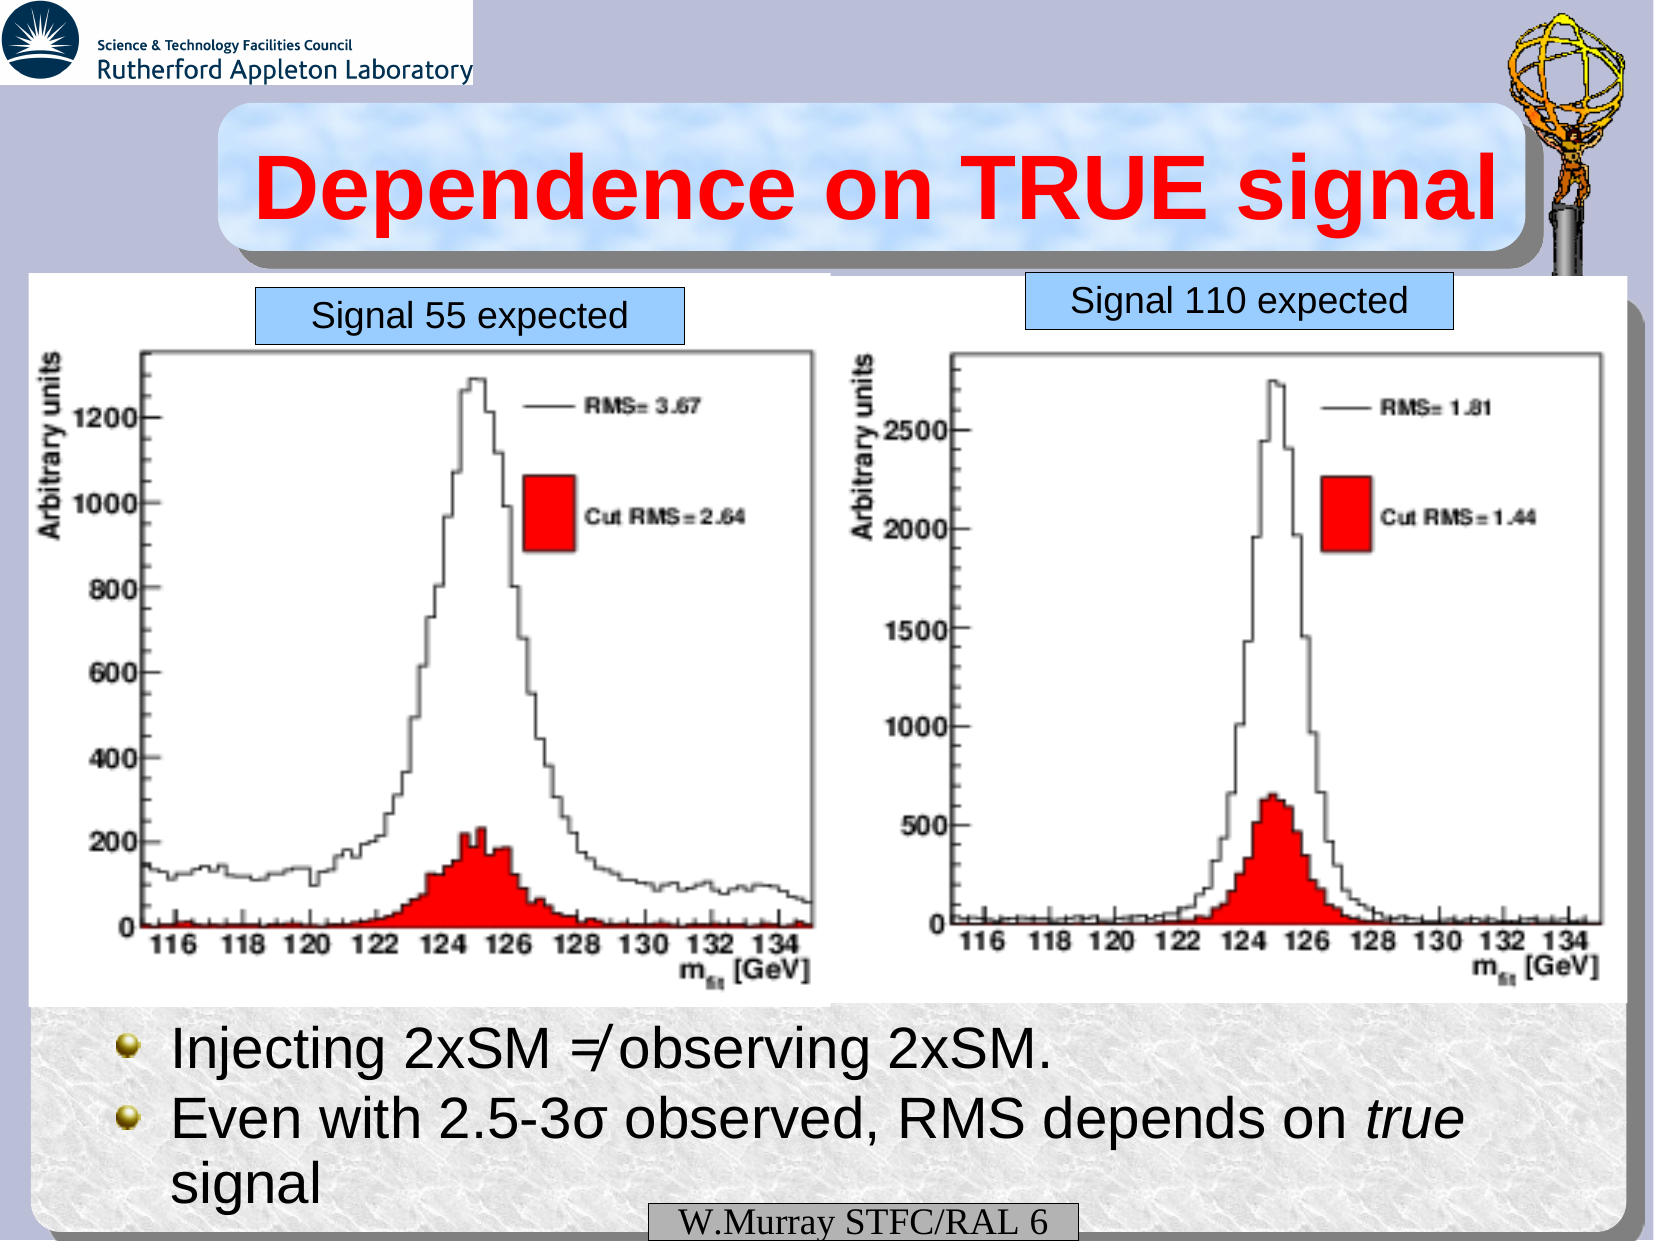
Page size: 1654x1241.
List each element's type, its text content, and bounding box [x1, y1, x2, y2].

picture [0, 0, 473, 85]
text_box Signal 55 expected [255, 287, 685, 345]
title Dependence on TRUE signal [244, 112, 1512, 263]
text_box Signal 110 expected [1025, 272, 1454, 330]
picture [1079, 1225, 1616, 1232]
picture [28, 0, 1654, 1232]
list Injecting 2xSM ≠ observing 2xSM. Even with 2.5-3σ observed, RMS depends on true signal [99, 1006, 1628, 1225]
